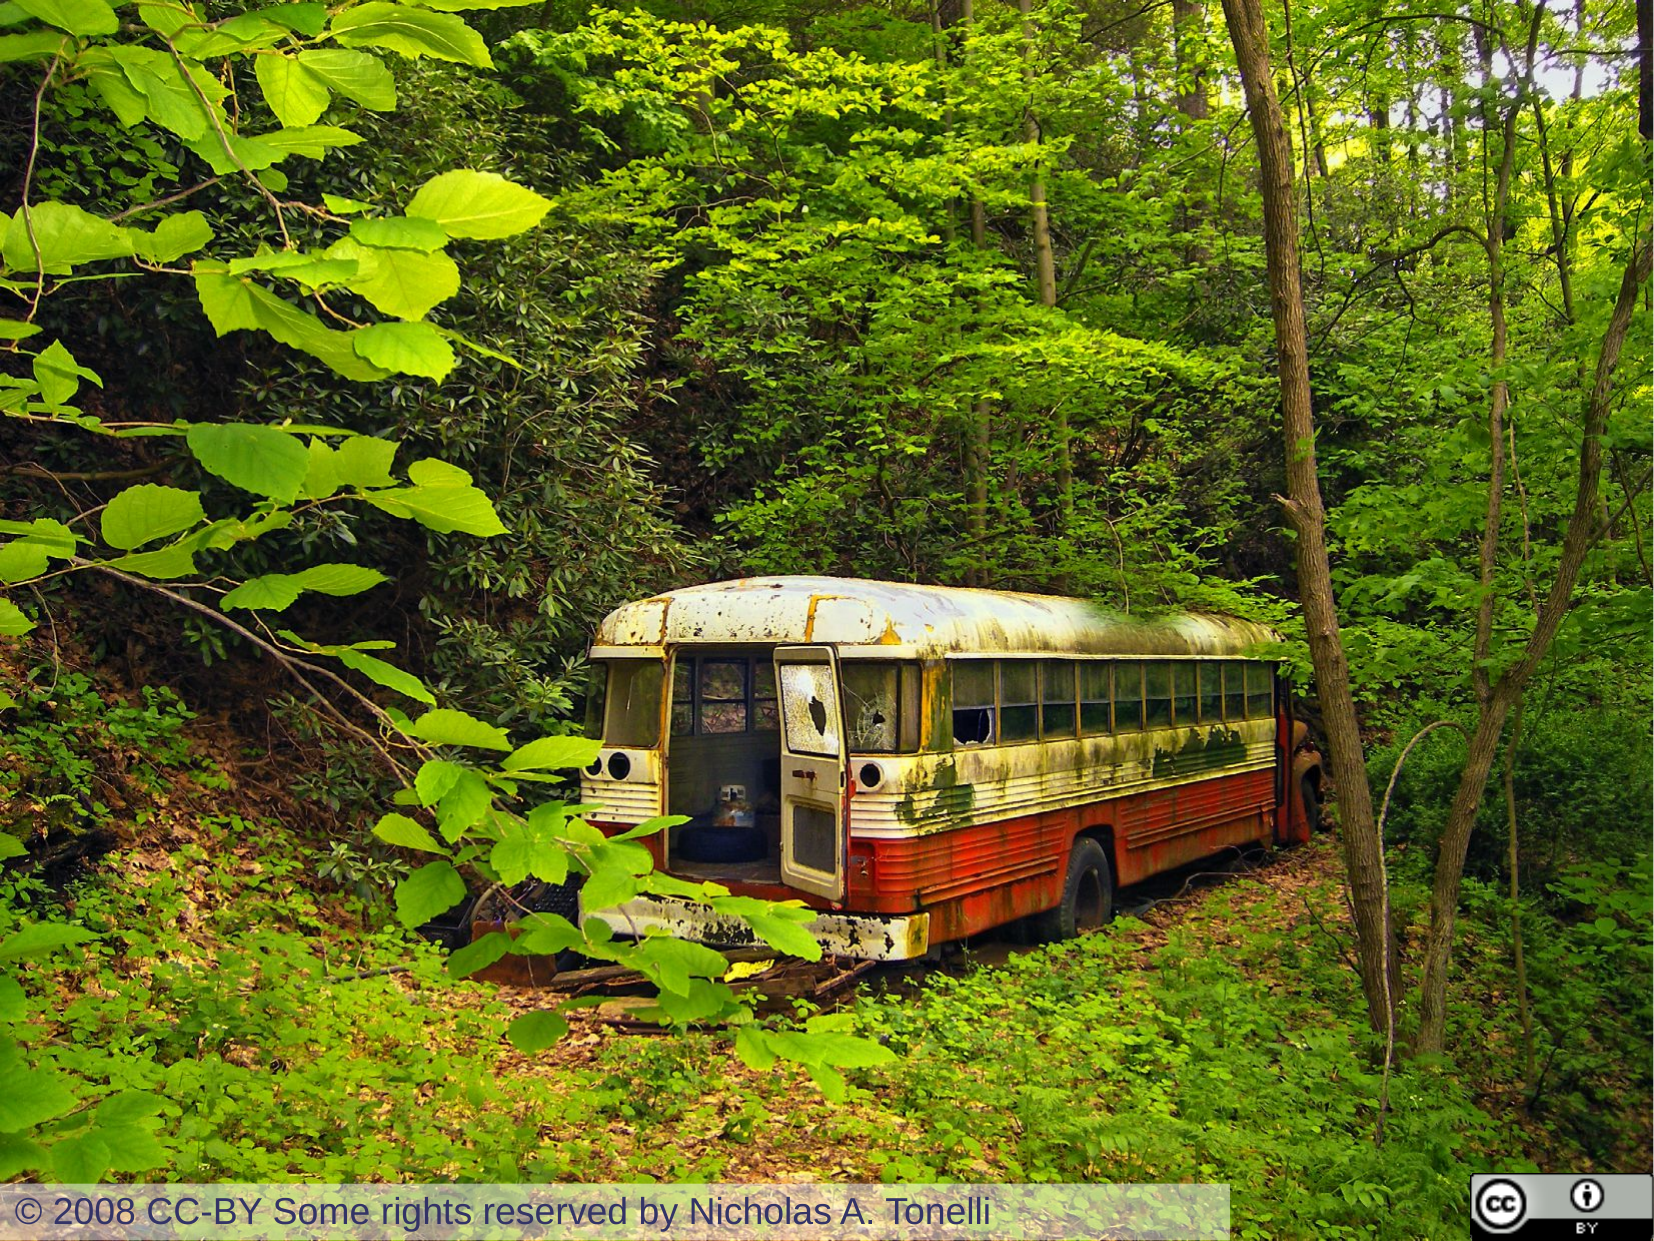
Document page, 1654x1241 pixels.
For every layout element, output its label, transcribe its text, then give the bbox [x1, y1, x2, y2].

text_box © 2008 CC-BY Some rights reserved by Nicholas A. Tonelli [0, 1183, 1230, 1241]
picture [0, 0, 1654, 1241]
